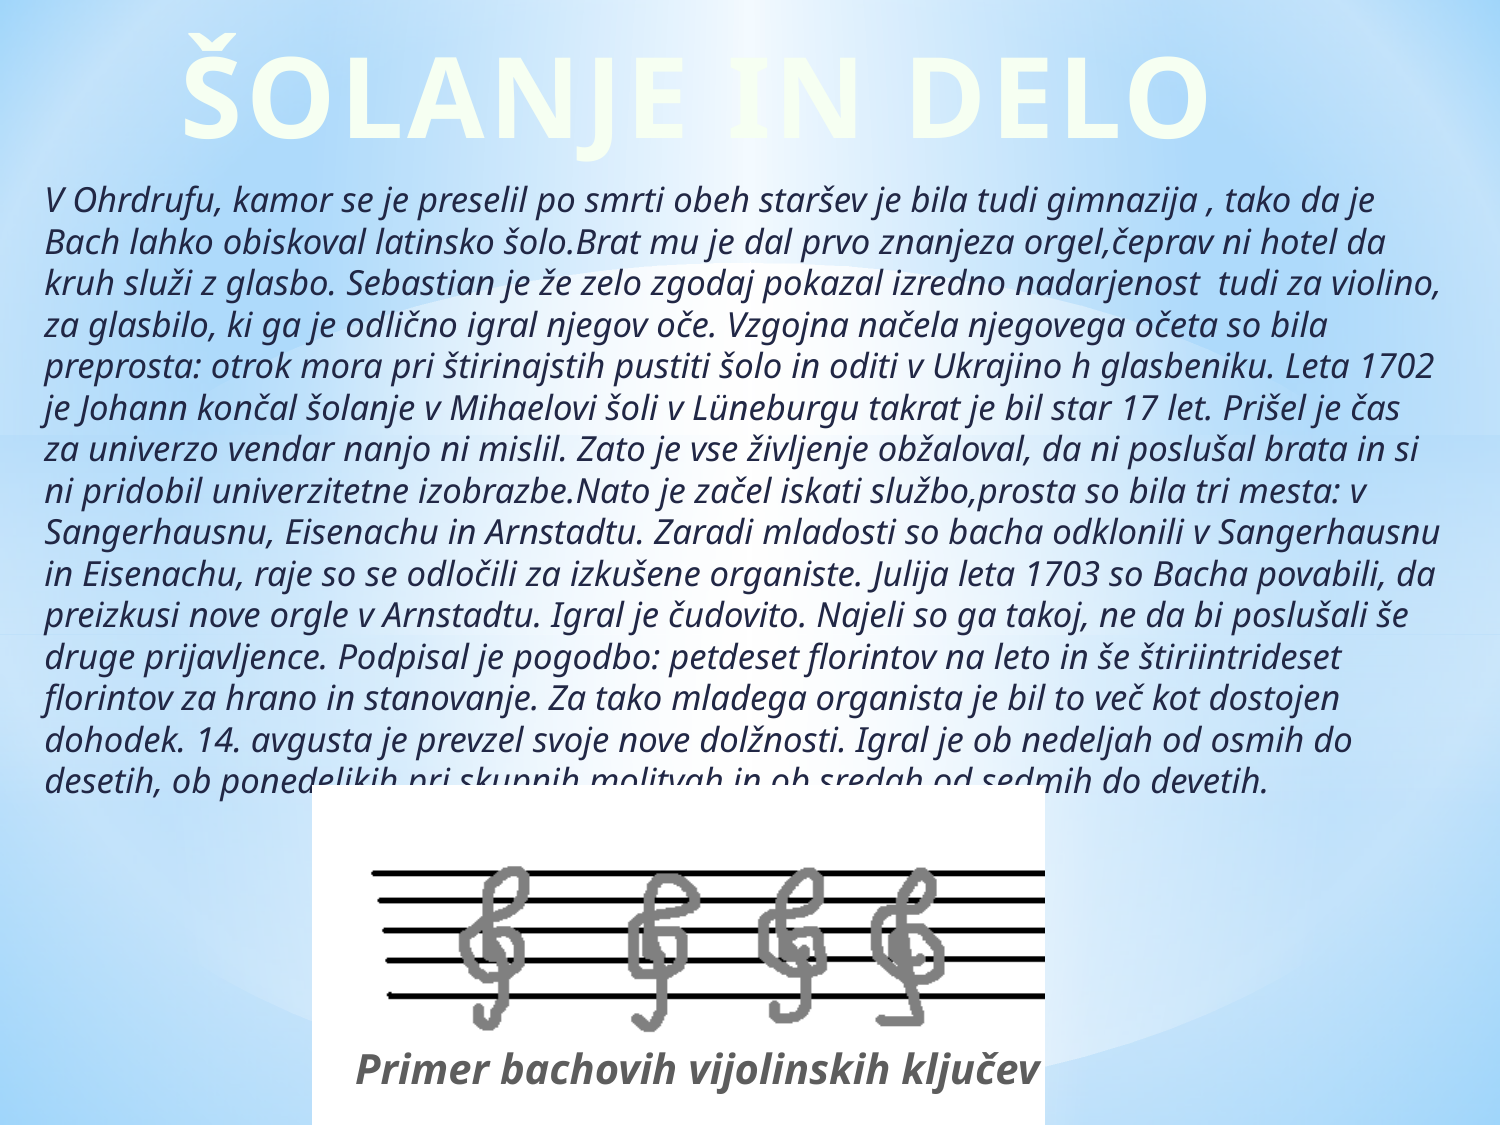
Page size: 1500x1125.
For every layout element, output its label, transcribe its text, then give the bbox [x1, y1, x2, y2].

text_box ŠOLANJE IN DELO [165, 19, 1230, 169]
text_box Primer bachovih vijolinskih ključev [340, 1035, 1055, 1100]
subtitle V Ohrdrufu, kamor se je preselil po smrti obeh staršev je bila tudi gimnazija , tako da je Bach lahko obiskoval latinsko šolo.Brat mu je dal prvo znanjeza orgel,čeprav ni hotel da kruh služi z glasbo. Sebastian je že zelo zgodaj pokazal izredno nadarjenost tudi za violino, za glasbilo, ki ga je odlično igral njegov oče. Vzgojna načela njegovega očeta so bila preprosta: otrok mora pri štirinajstih pustiti šolo in oditi v Ukrajino h glasbeniku. Leta 1702 je Johann končal šolanje v Mihaelovi šoli v Lüneburgu takrat je bil star 17 let. Prišel je čas za univerzo vendar nanjo ni mislil. Zato je vse življenje obžaloval, da ni poslušal brata in si ni pridobil univerzitetne izobrazbe.Nato je začel iskati službo,prosta so bila tri mesta: v Sangerhausnu, Eisenachu in Arnstadtu. Zaradi mladosti so bacha odklonili v Sangerhausnu in Eisenachu, raje so se odločili za izkušene organiste. Julija leta 1703 so Bacha povabili, da preizkusi nove orgle v Arnstadtu. Igral je čudovito. Najeli so ga takoj, ne da bi poslušali še druge prijavljence. Podpisal je pogodbo: petdeset florintov na leto in še štiriintrideset florintov za hrano in stanovanje. Za tako mladega organista je bil to več kot dostojen dohodek. 14. avgusta je prevzel svoje nove dolžnosti. Igral je ob nedeljah od osmih do desetih, ob ponedeljkih pri skupnih molitvah in ob sredah od sedmih do devetih. [29, 170, 1459, 821]
picture [312, 785, 1045, 1125]
